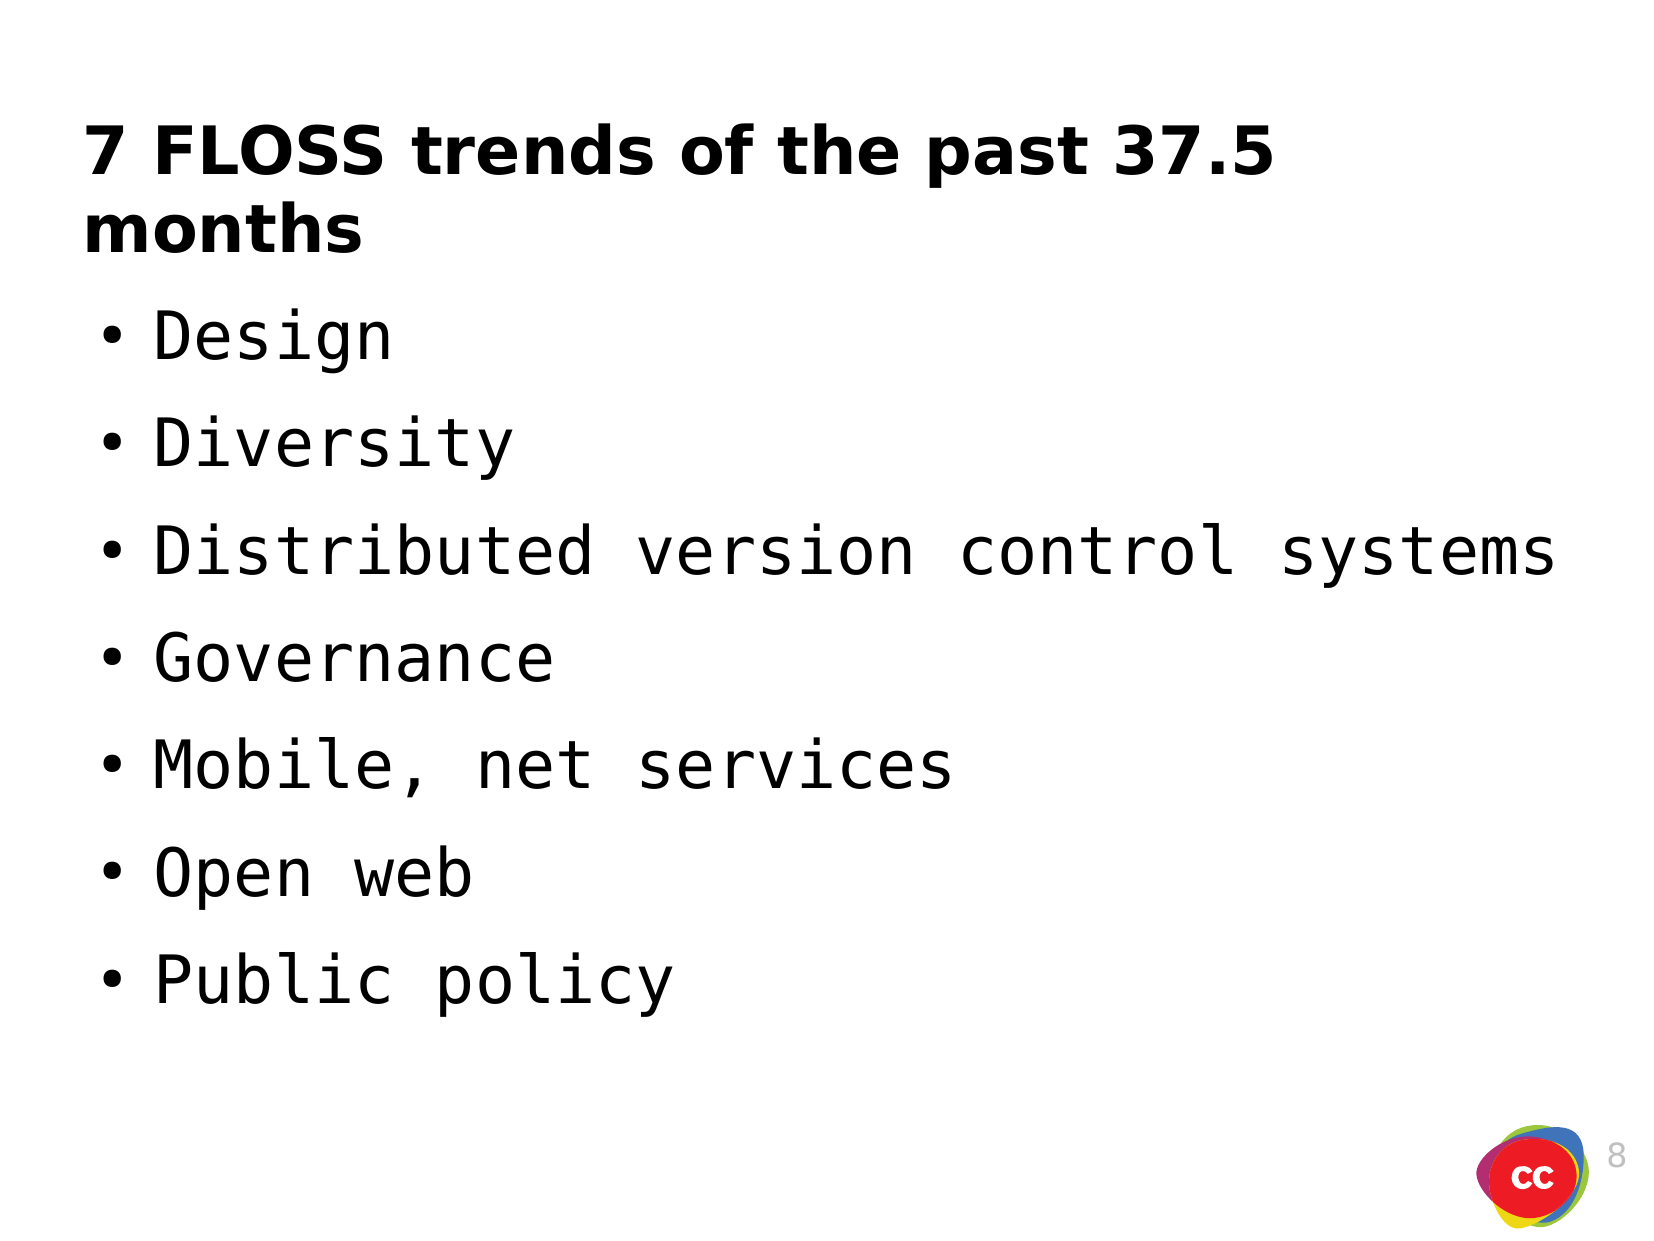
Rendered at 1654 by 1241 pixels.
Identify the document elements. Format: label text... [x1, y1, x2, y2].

list 7 FLOSS trends of the past 37.5 months Design Diversity Distributed version control systems Governance Mobile, net services Open web Public policy [82, 112, 1571, 1109]
